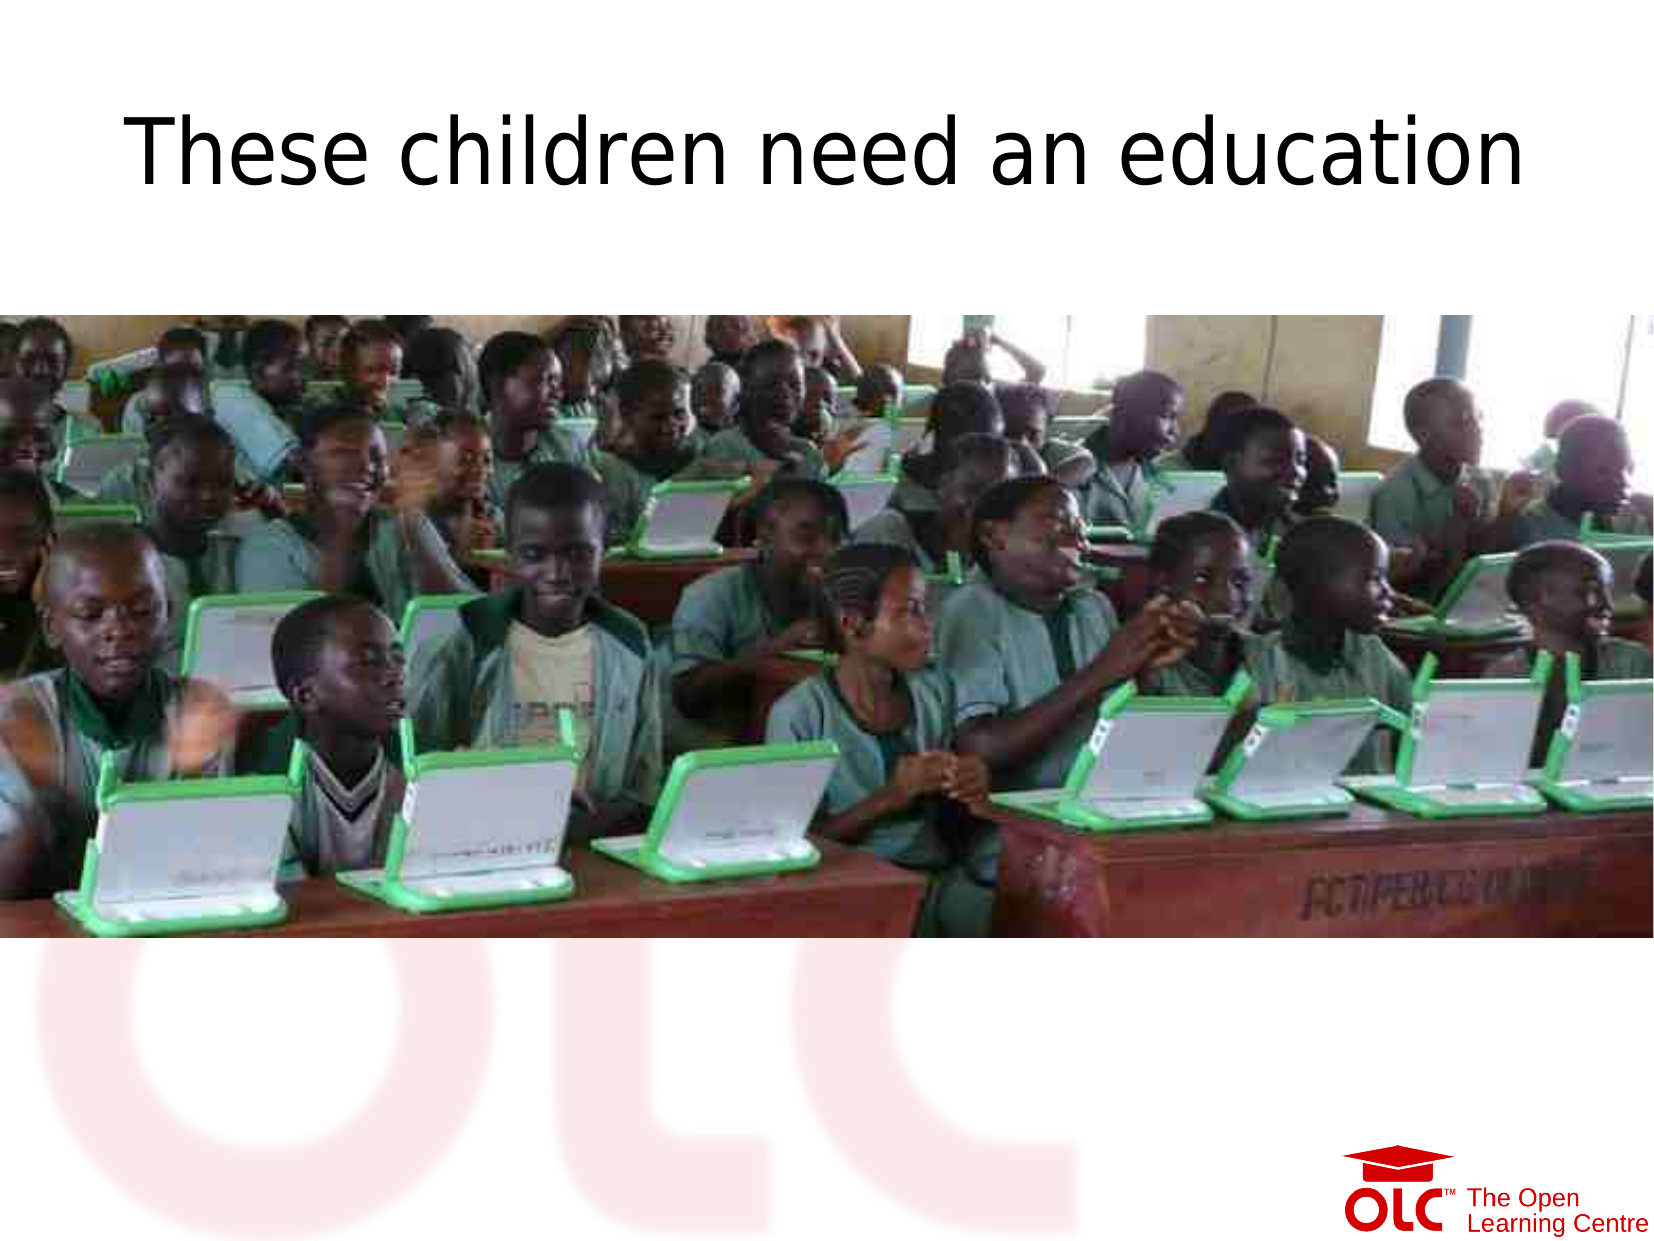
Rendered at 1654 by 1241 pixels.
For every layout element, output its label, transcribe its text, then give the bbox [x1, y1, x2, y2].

title These children need an education [82, 56, 1571, 250]
picture [0, 315, 1654, 1241]
picture [1341, 1145, 1648, 1237]
